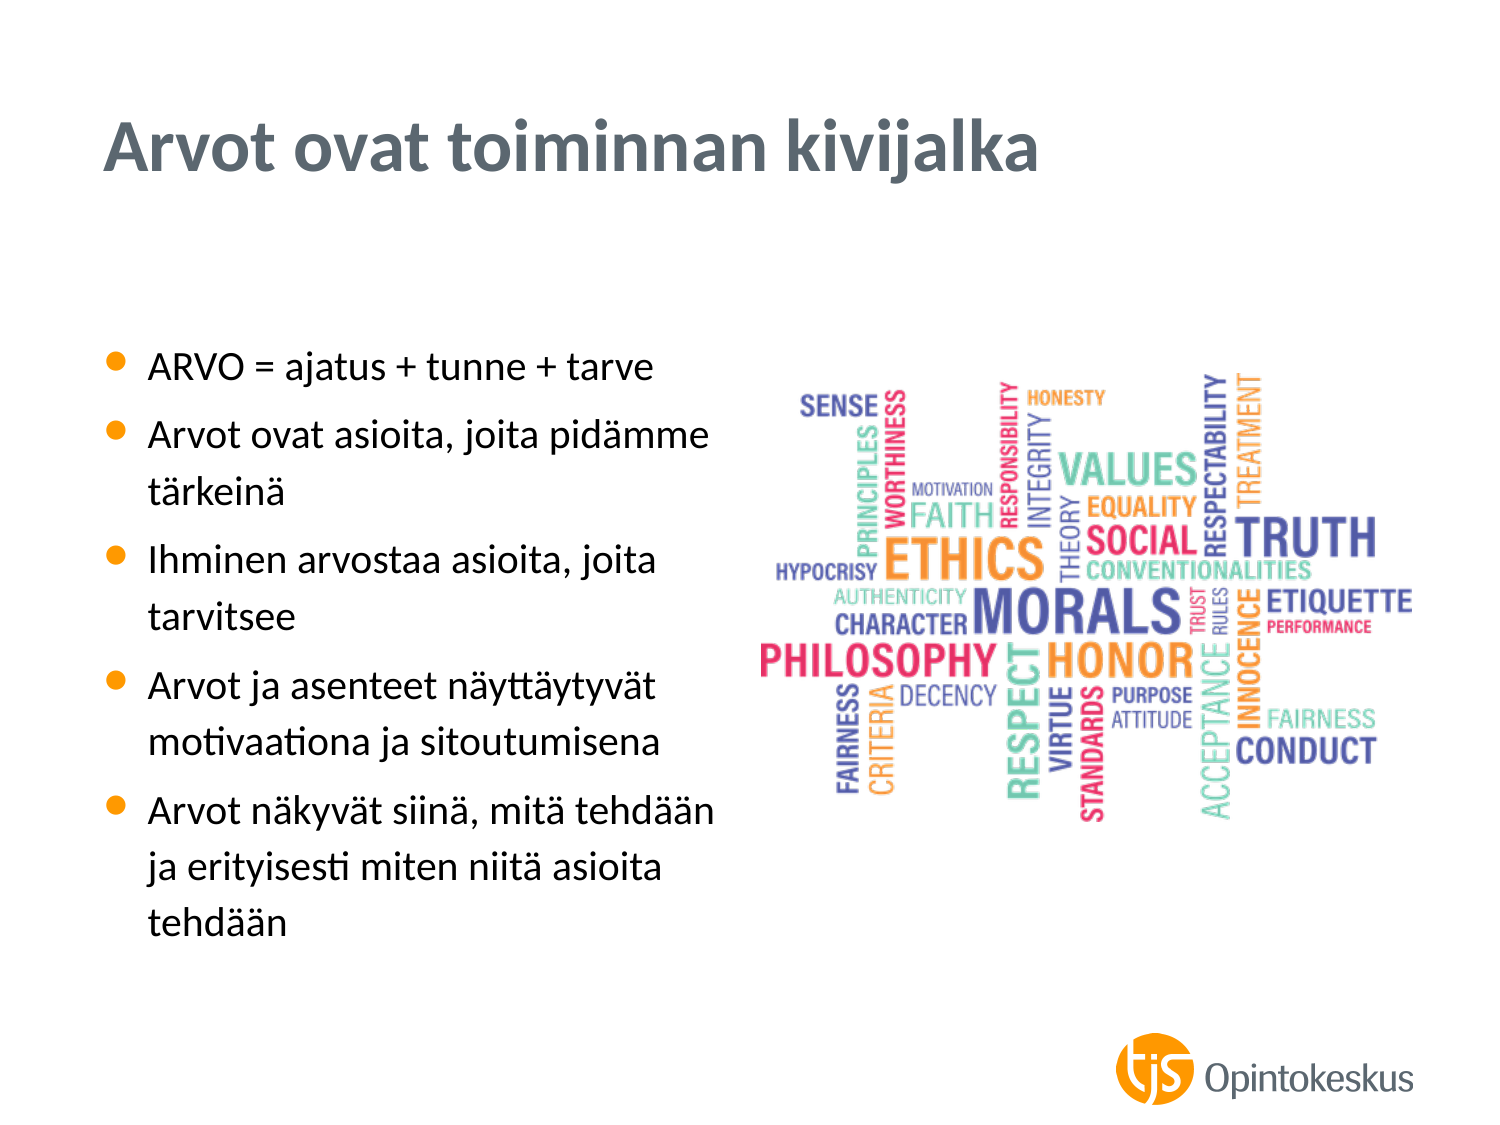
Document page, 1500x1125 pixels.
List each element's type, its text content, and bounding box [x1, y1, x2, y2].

picture [1116, 1033, 1413, 1105]
list ARVO = ajatus + tunne + tarve Arvot ovat asioita, joita pidämme tärkeinä Ihminen arvostaa asioita, joita tarvitsee Arvot ja asenteet näyttäytyvät motivaationa ja sitoutumisena Arvot näkyvät siinä, mitä tehdään ja erityisesti miten niitä asioita tehdään [88, 324, 739, 1004]
title Arvot ovat toiminnan kivijalka [88, 88, 1412, 266]
picture [761, 373, 1412, 822]
